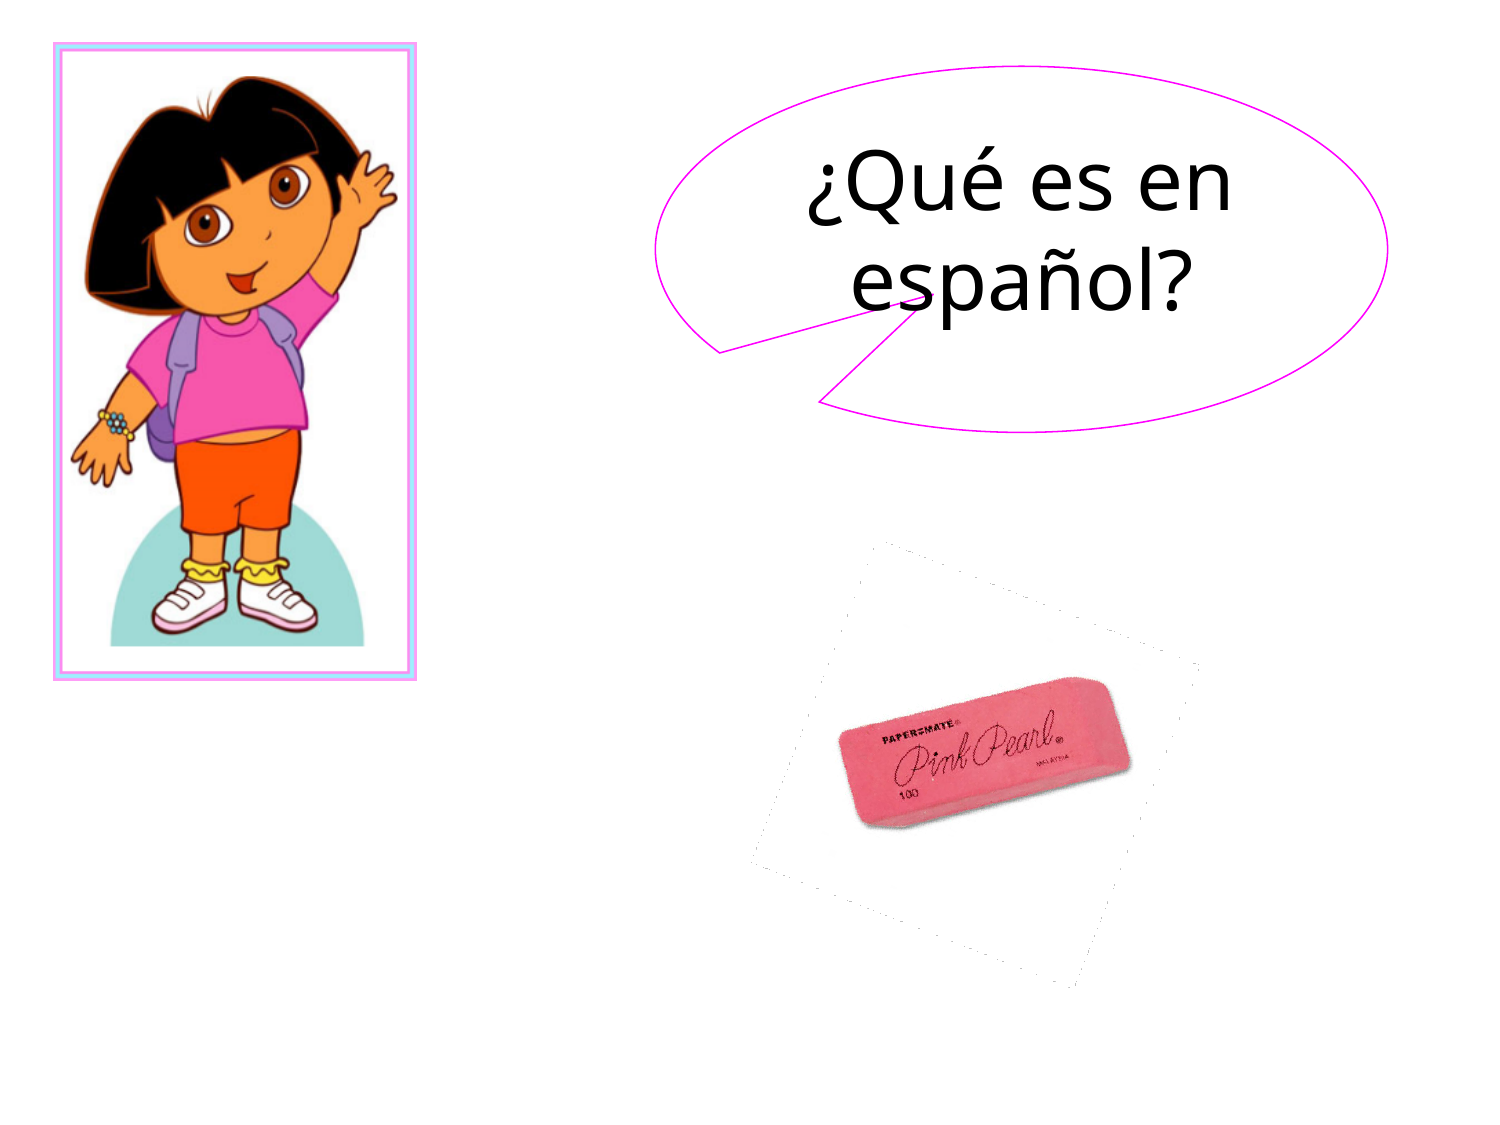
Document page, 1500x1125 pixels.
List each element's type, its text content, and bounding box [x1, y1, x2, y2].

picture [53, 42, 417, 681]
text_box ¿Qué es en español? [655, 66, 1388, 433]
picture [750, 538, 1199, 988]
